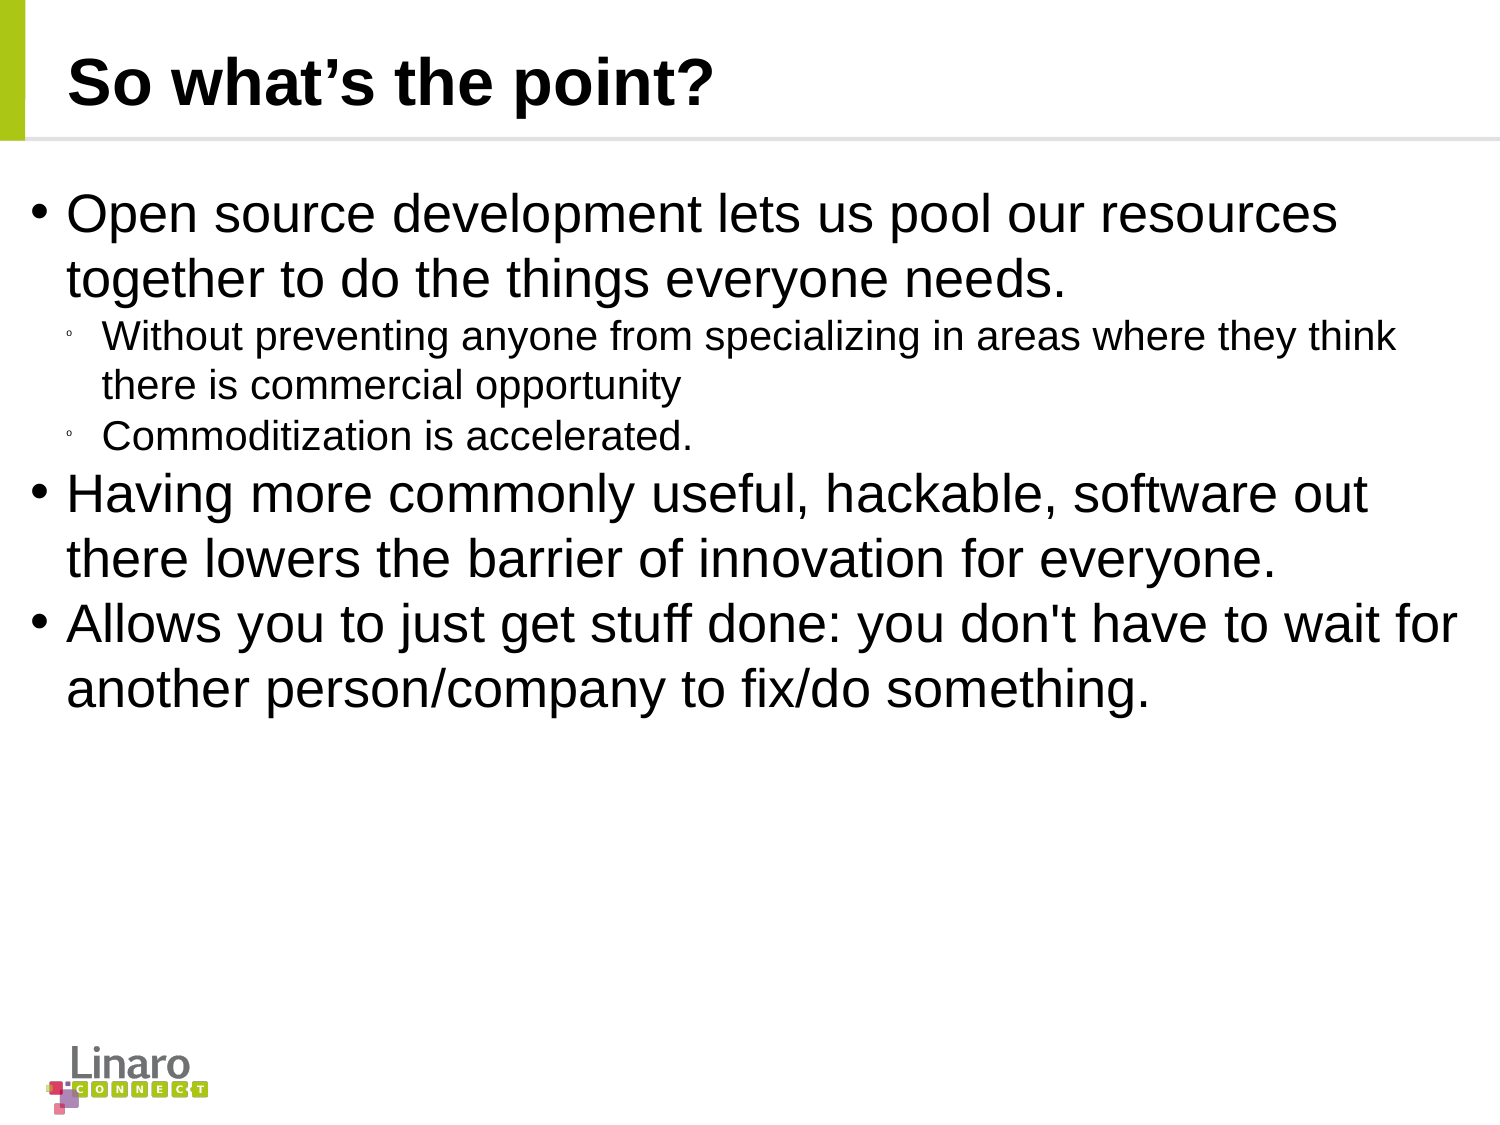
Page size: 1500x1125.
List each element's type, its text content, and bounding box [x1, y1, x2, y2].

text_box Open source development lets us pool our resources together to do the things everyone needs. Without preventing anyone from specializing in areas where they think there is commercial opportunity Commoditization is accelerated. Having more commonly useful, hackable, software out there lowers the barrier of innovation for everyone. Allows you to just get stuff done: you don't have to wait for another person/company to fix/do something. [16, 163, 1482, 1038]
picture [39, 1041, 216, 1119]
text_box So what’s the point? [53, 23, 1465, 136]
